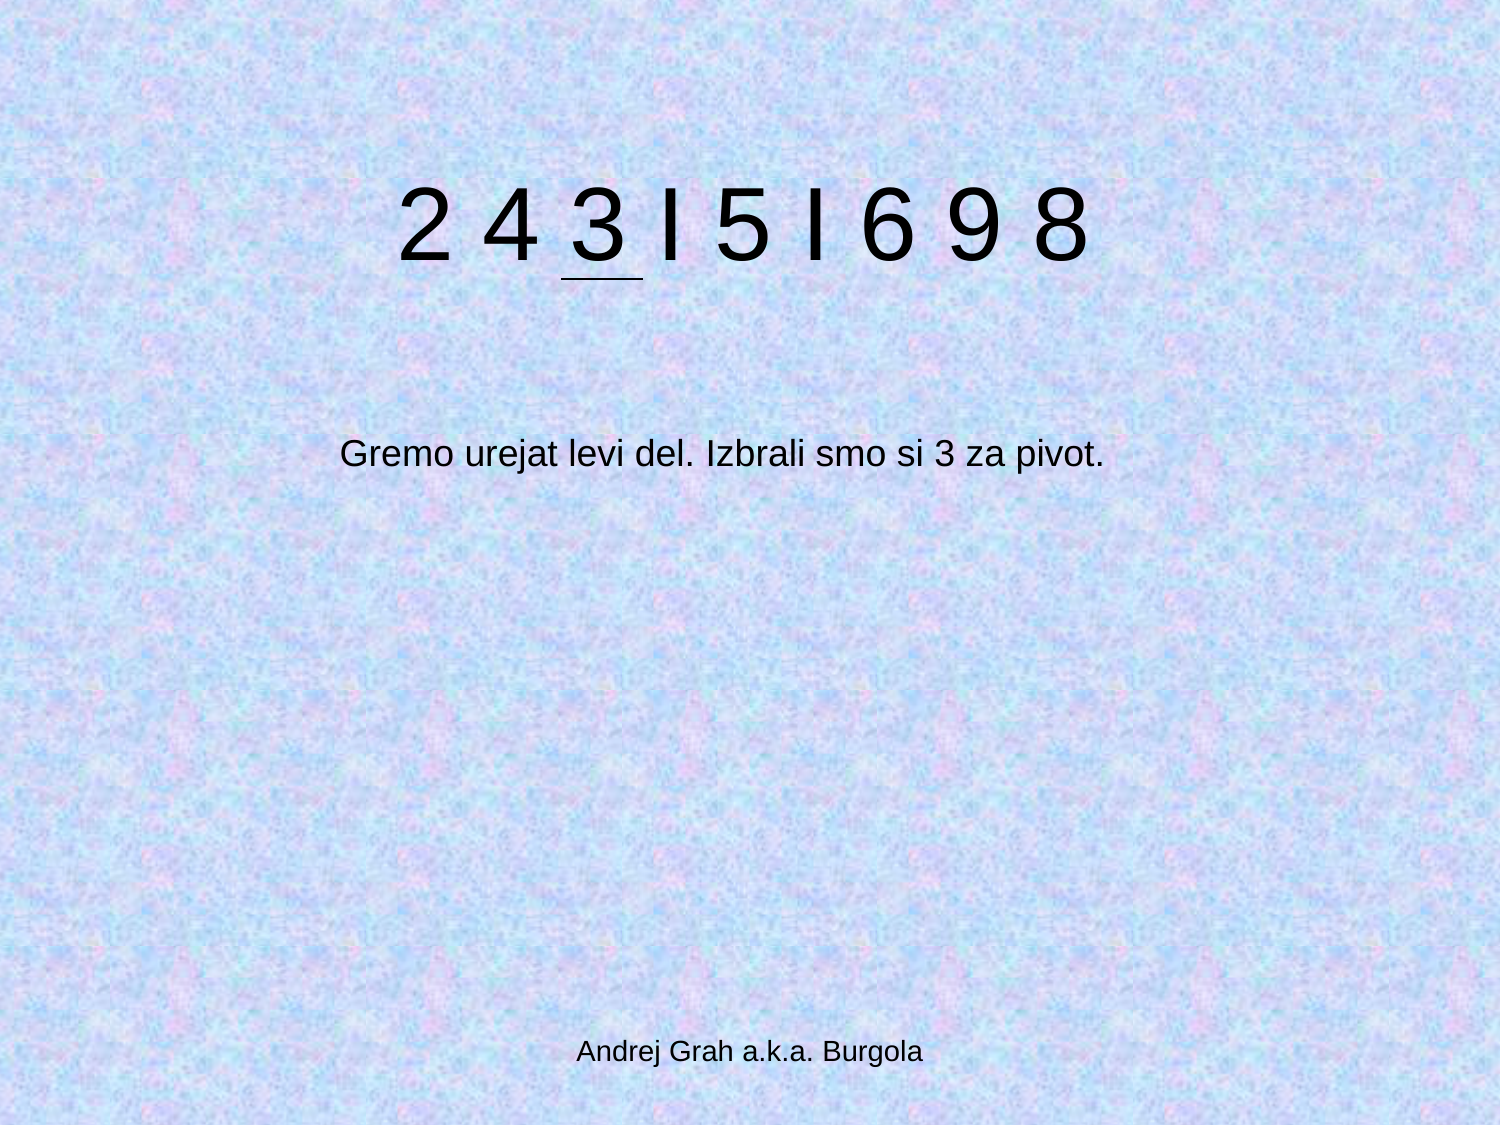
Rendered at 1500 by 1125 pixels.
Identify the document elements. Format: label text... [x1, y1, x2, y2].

text_box Andrej Grah a.k.a. Burgola [512, 1024, 988, 1103]
text_box Gremo urejat levi del. Izbrali smo si 3 za pivot. [324, 420, 1247, 482]
picture [0, 0, 1500, 1125]
text_box 2 4 3 I 5 I 6 9 8 [159, 148, 1329, 290]
